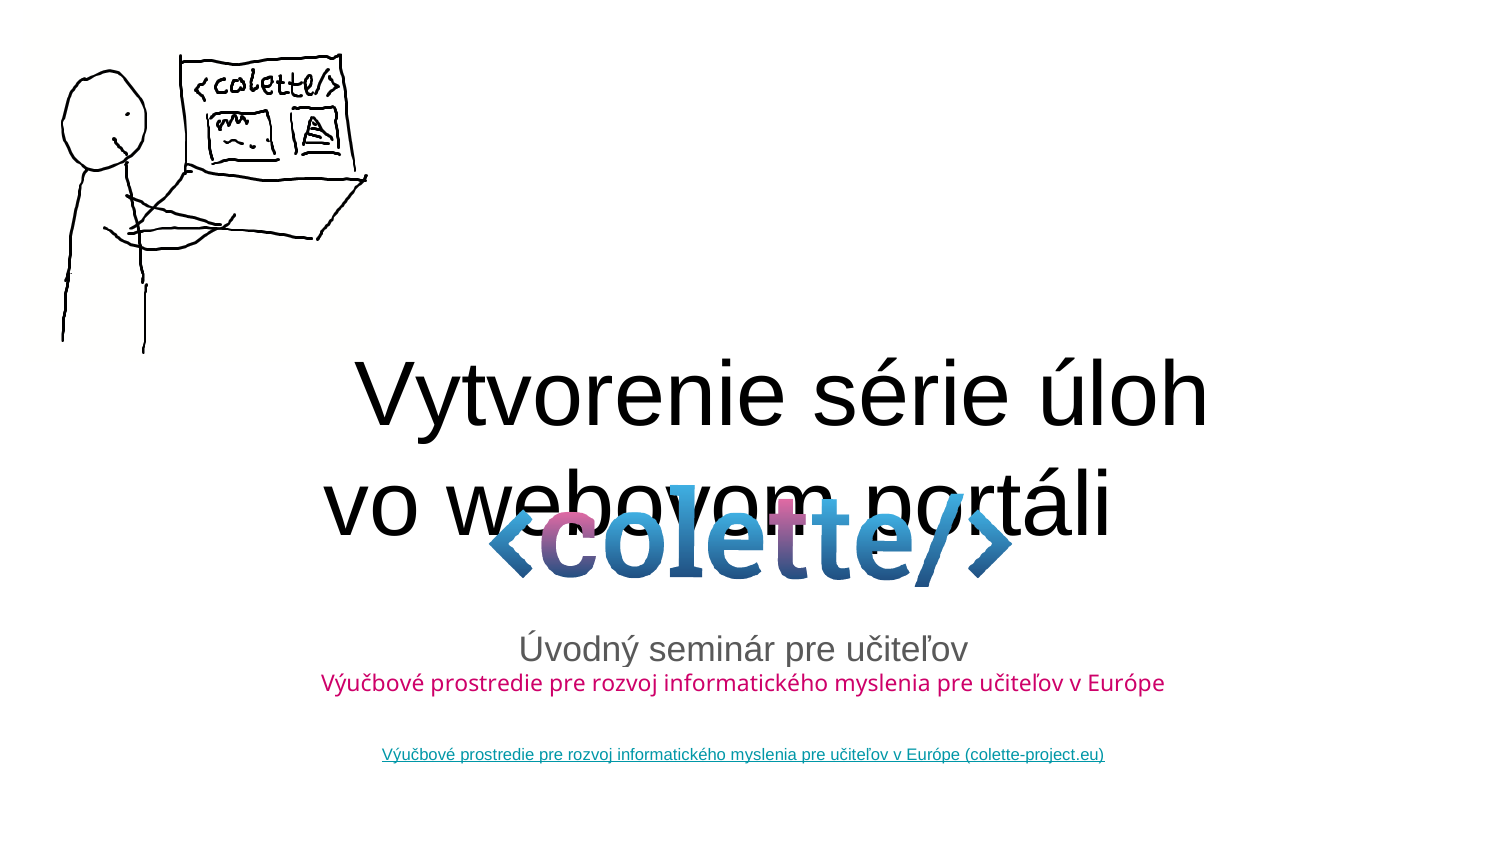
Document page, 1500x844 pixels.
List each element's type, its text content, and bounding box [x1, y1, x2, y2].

text_box Úvodný seminár pre učiteľov Výučbové prostredie pre rozvoj informatického myslenia pre učiteľov v Európe Výučbové prostredie pre rozvoj informatického myslenia pre učiteľov v Európe (colette-project.eu) [44, 611, 1443, 779]
title Vytvorenie série úloh vo webovom portáli [147, 318, 1444, 609]
picture [23, 10, 375, 362]
picture [406, 421, 1094, 611]
